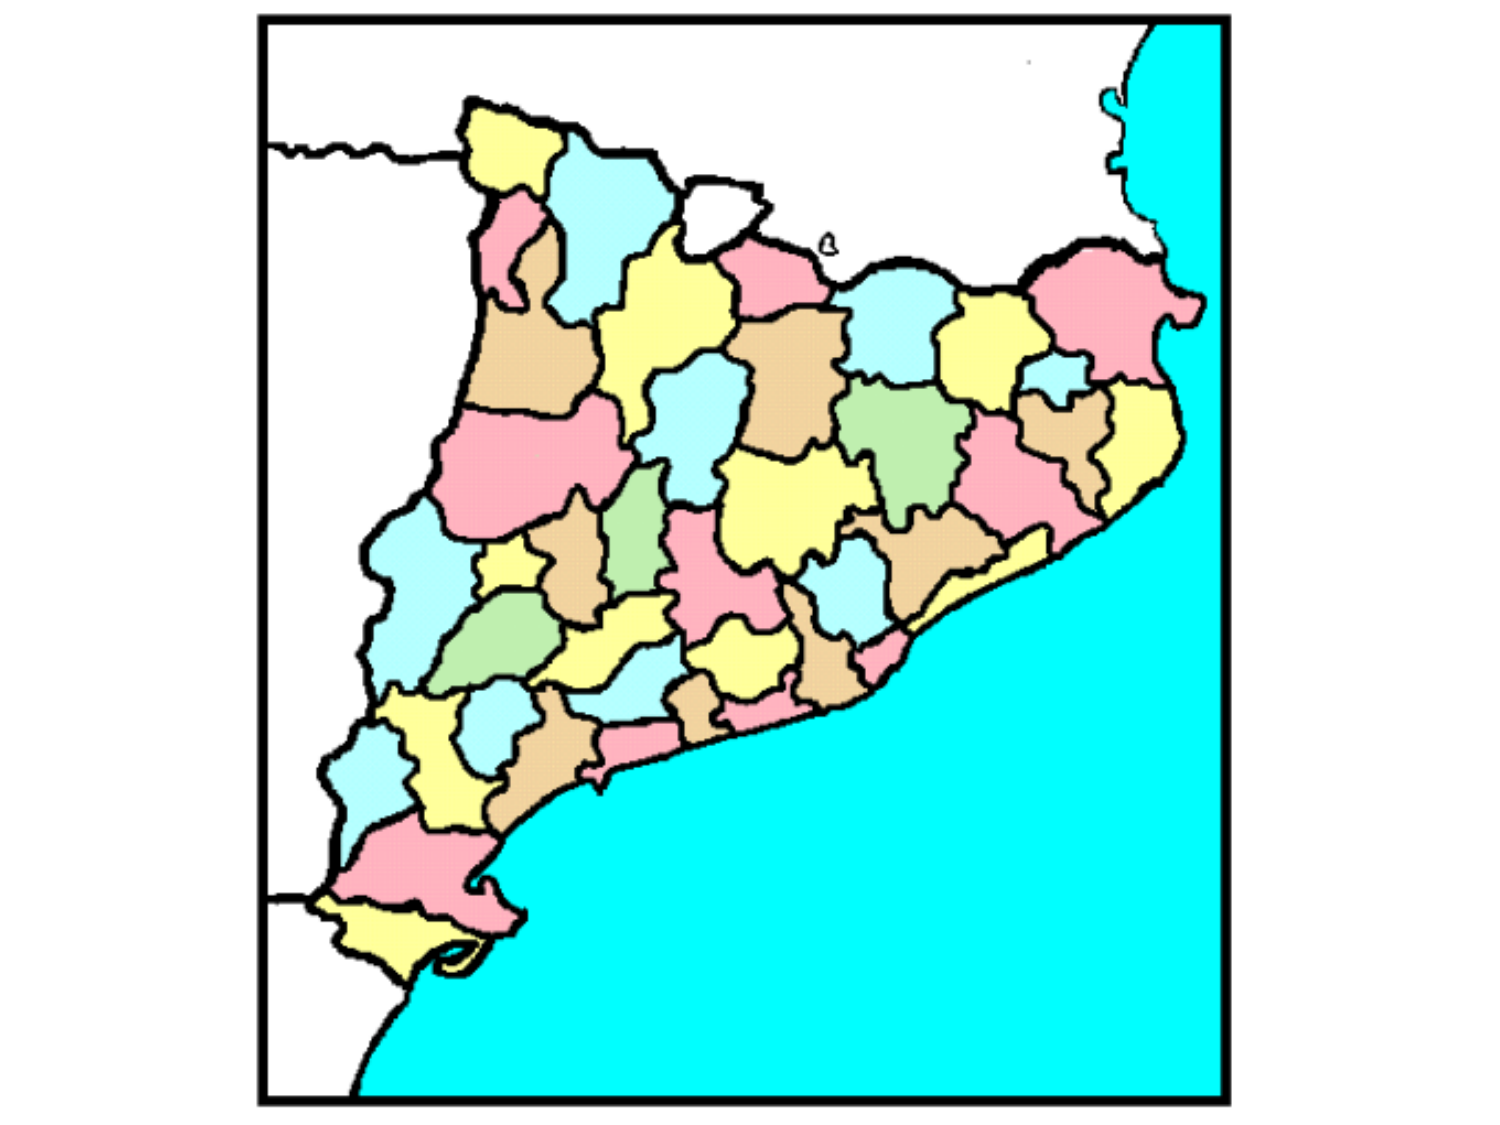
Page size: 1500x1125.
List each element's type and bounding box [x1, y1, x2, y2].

picture [242, 0, 1258, 1125]
